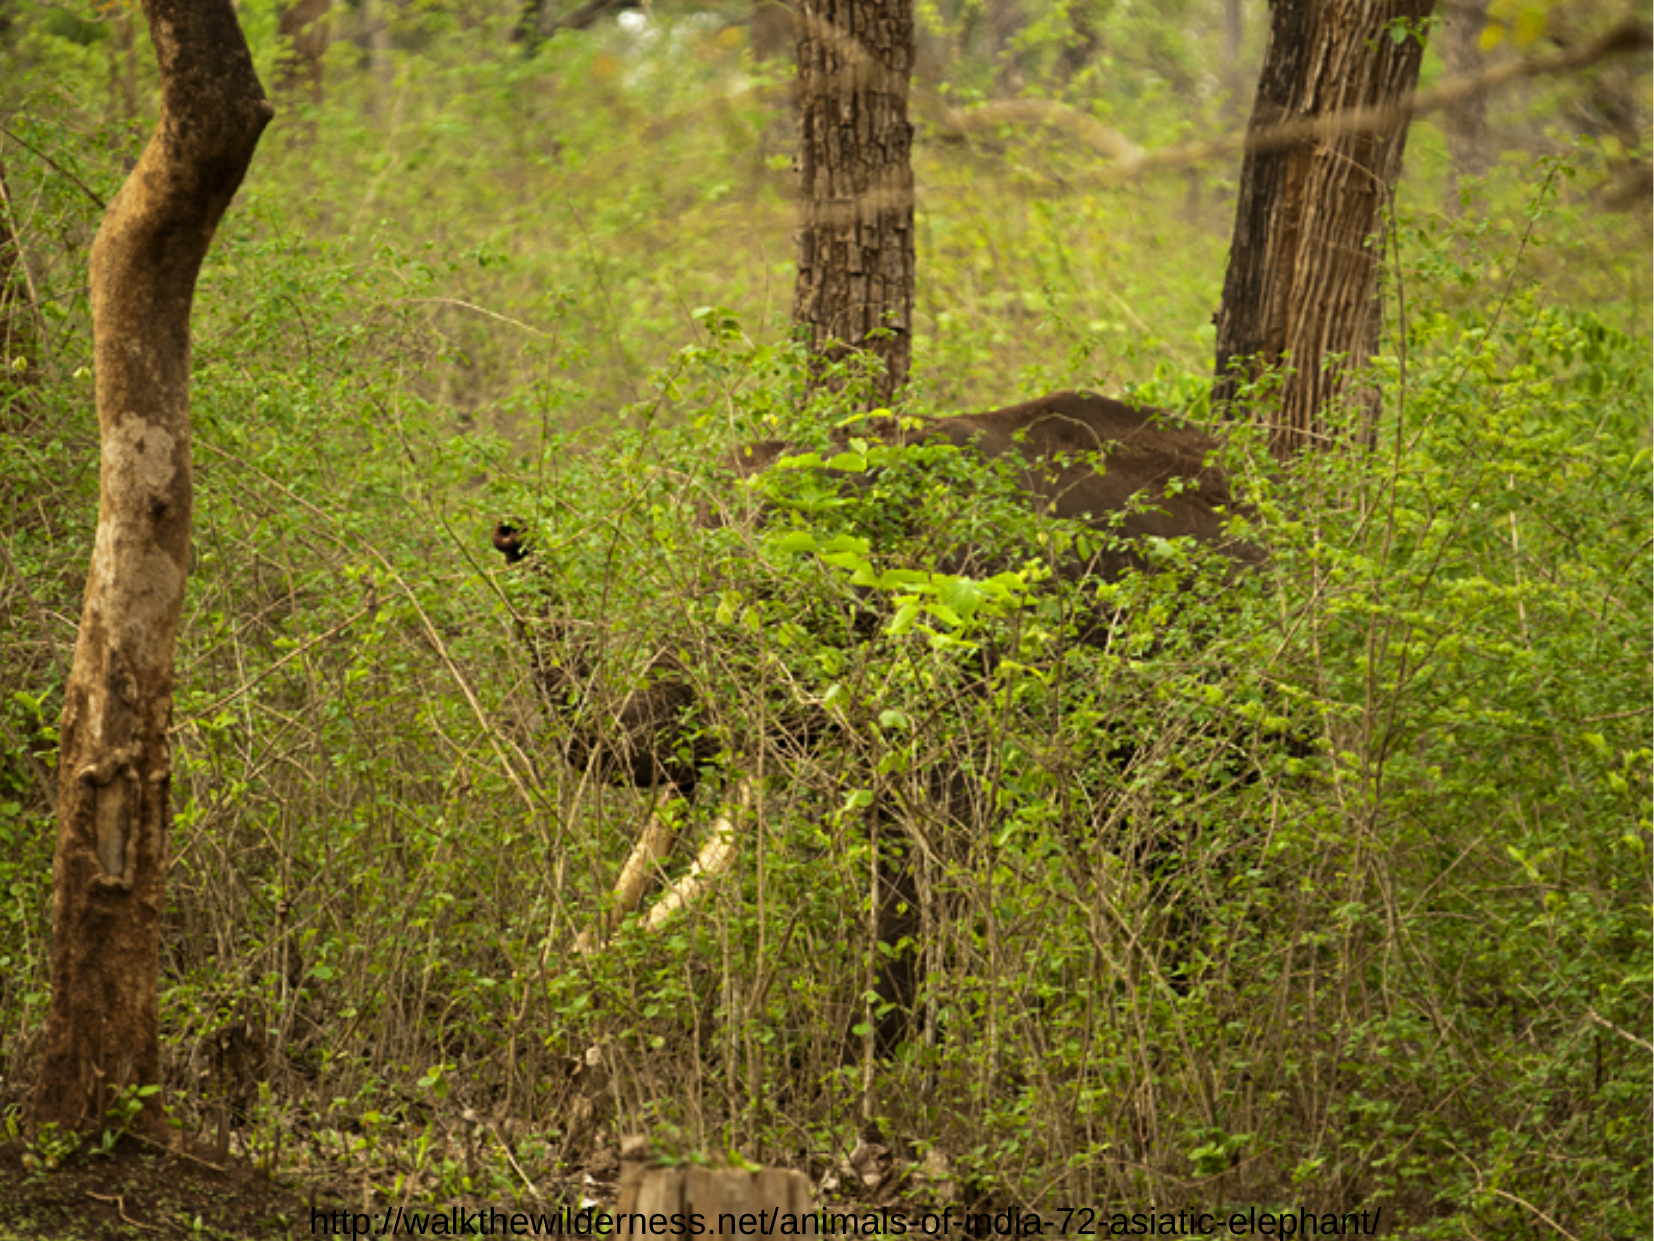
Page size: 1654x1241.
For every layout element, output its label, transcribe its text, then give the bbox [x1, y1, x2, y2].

text_box http://walkthewilderness.net/animals-of-india-72-asiatic-elephant/ [294, 1193, 1397, 1241]
picture [0, 0, 1654, 1241]
